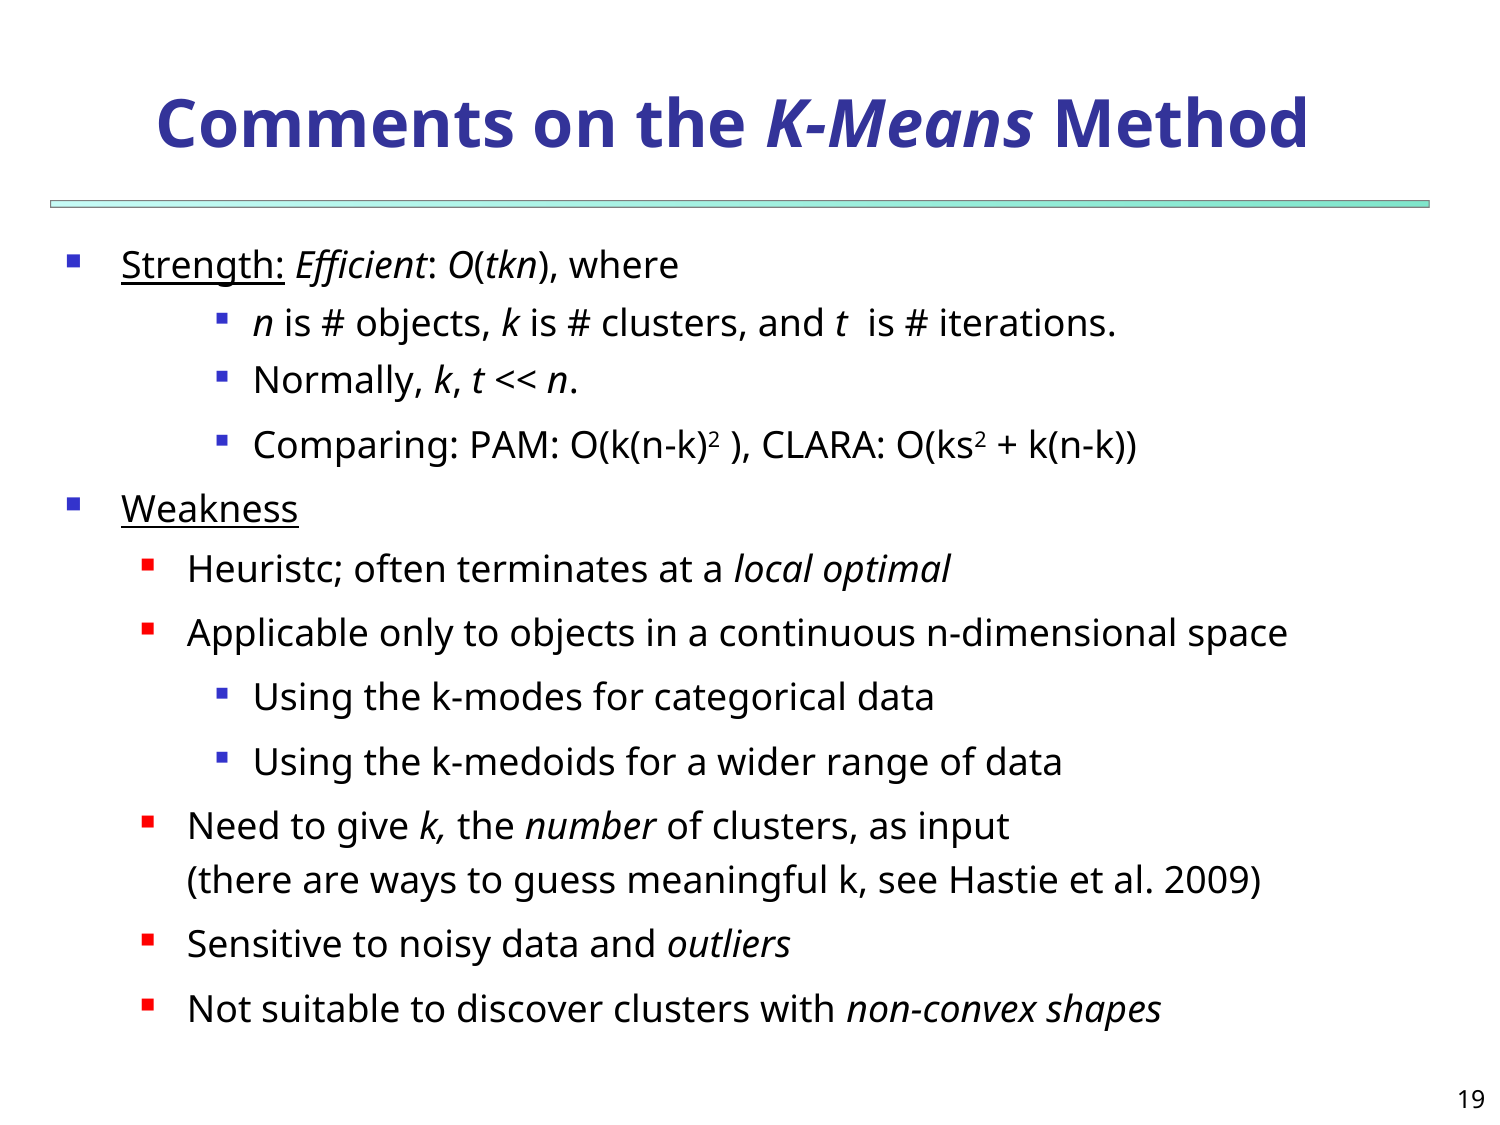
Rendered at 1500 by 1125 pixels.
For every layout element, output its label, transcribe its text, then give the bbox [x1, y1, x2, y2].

list Strength: Efficient: O(tkn), where n is # objects, k is # clusters, and t is # iterations. Normally, k, t << n. Comparing: PAM: O(k(n-k)2 ), CLARA: O(ks2 + k(n-k)) Weakness Heuristc; often terminates at a local optimal Applicable only to objects in a continuous n-dimensional space Using the k-modes for categorical data Using the k-medoids for a wider range of data Need to give k, the number of clusters, as input (there are ways to guess meaningful k, see Hastie et al. 2009) Sensitive to noisy data and outliers Not suitable to discover clusters with non-convex shapes [50, 224, 1450, 1088]
title Comments on the K-Means Method [123, 0, 1344, 168]
text_box <number> [1187, 1062, 1500, 1125]
